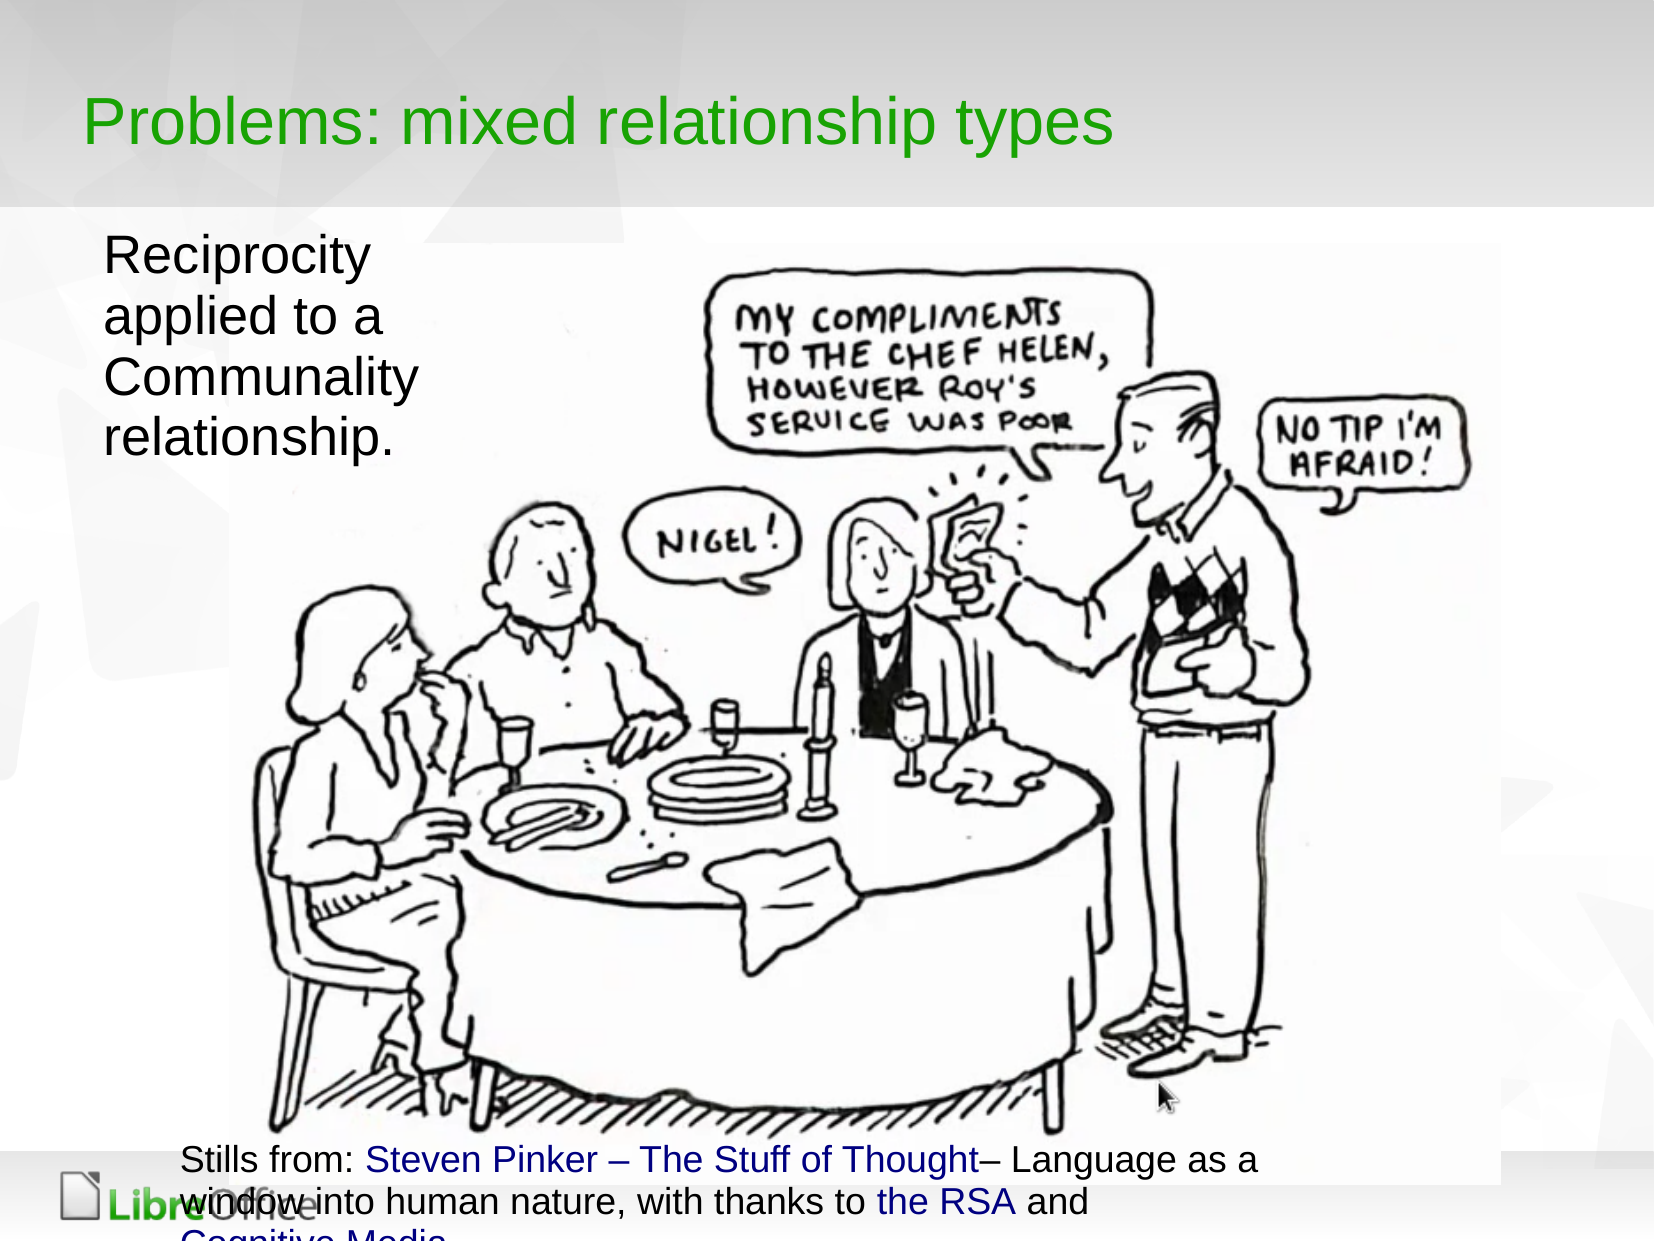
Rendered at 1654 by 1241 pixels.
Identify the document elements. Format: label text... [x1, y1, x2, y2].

picture [41, 1152, 186, 1240]
picture [185, 1231, 337, 1240]
list Reciprocity applied to a Communality relationship. [59, 225, 1516, 930]
title Problems: mixed relationship types [82, 17, 1571, 226]
picture [0, 0, 1654, 1186]
text_box Stills from: Steven Pinker – The Stuff of Thought– Language as a window into human nature, with thanks to the RSA and Cognitive Media [165, 1131, 1381, 1231]
